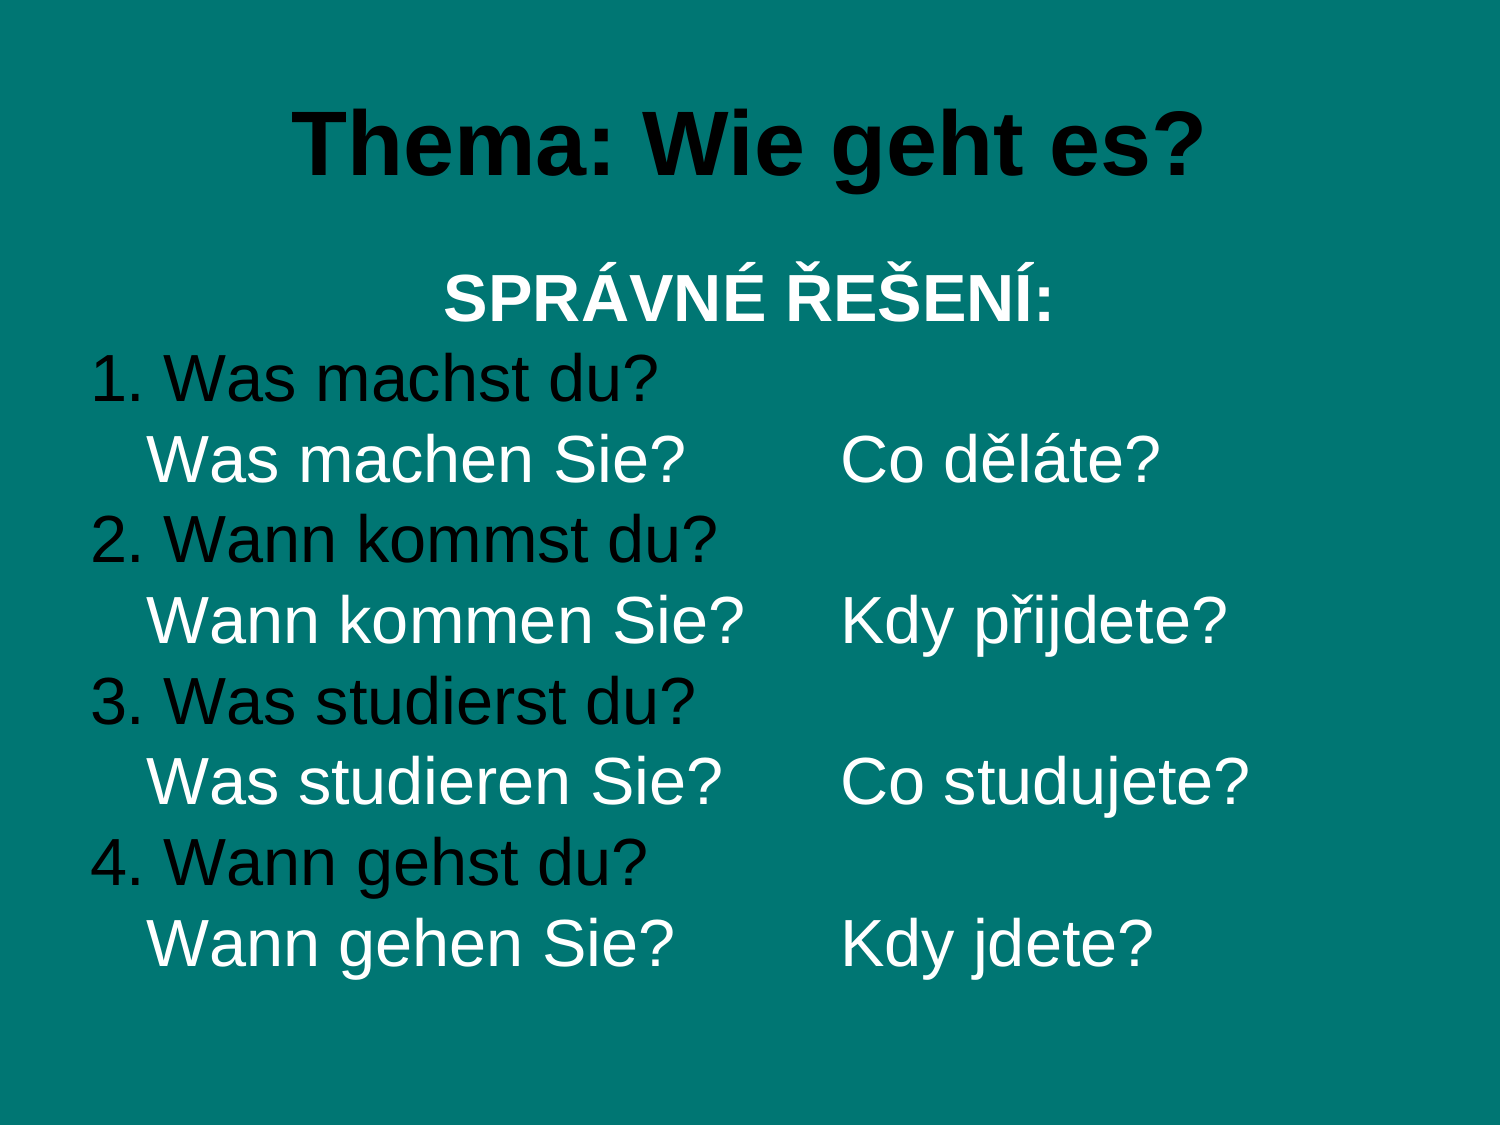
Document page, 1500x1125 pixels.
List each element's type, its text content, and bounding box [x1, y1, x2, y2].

title Thema: Wie geht es? [75, 45, 1426, 233]
list SPRÁVNÉ ŘEŠENÍ: 1. Was machst du? Was machen Sie? Co děláte? 2. Wann kommst du? Wann kommen Sie? Kdy přijdete? 3. Was studierst du? Was studieren Sie? Co studujete? 4. Wann gehst du? Wann gehen Sie? Kdy jdete? [75, 262, 1426, 1068]
